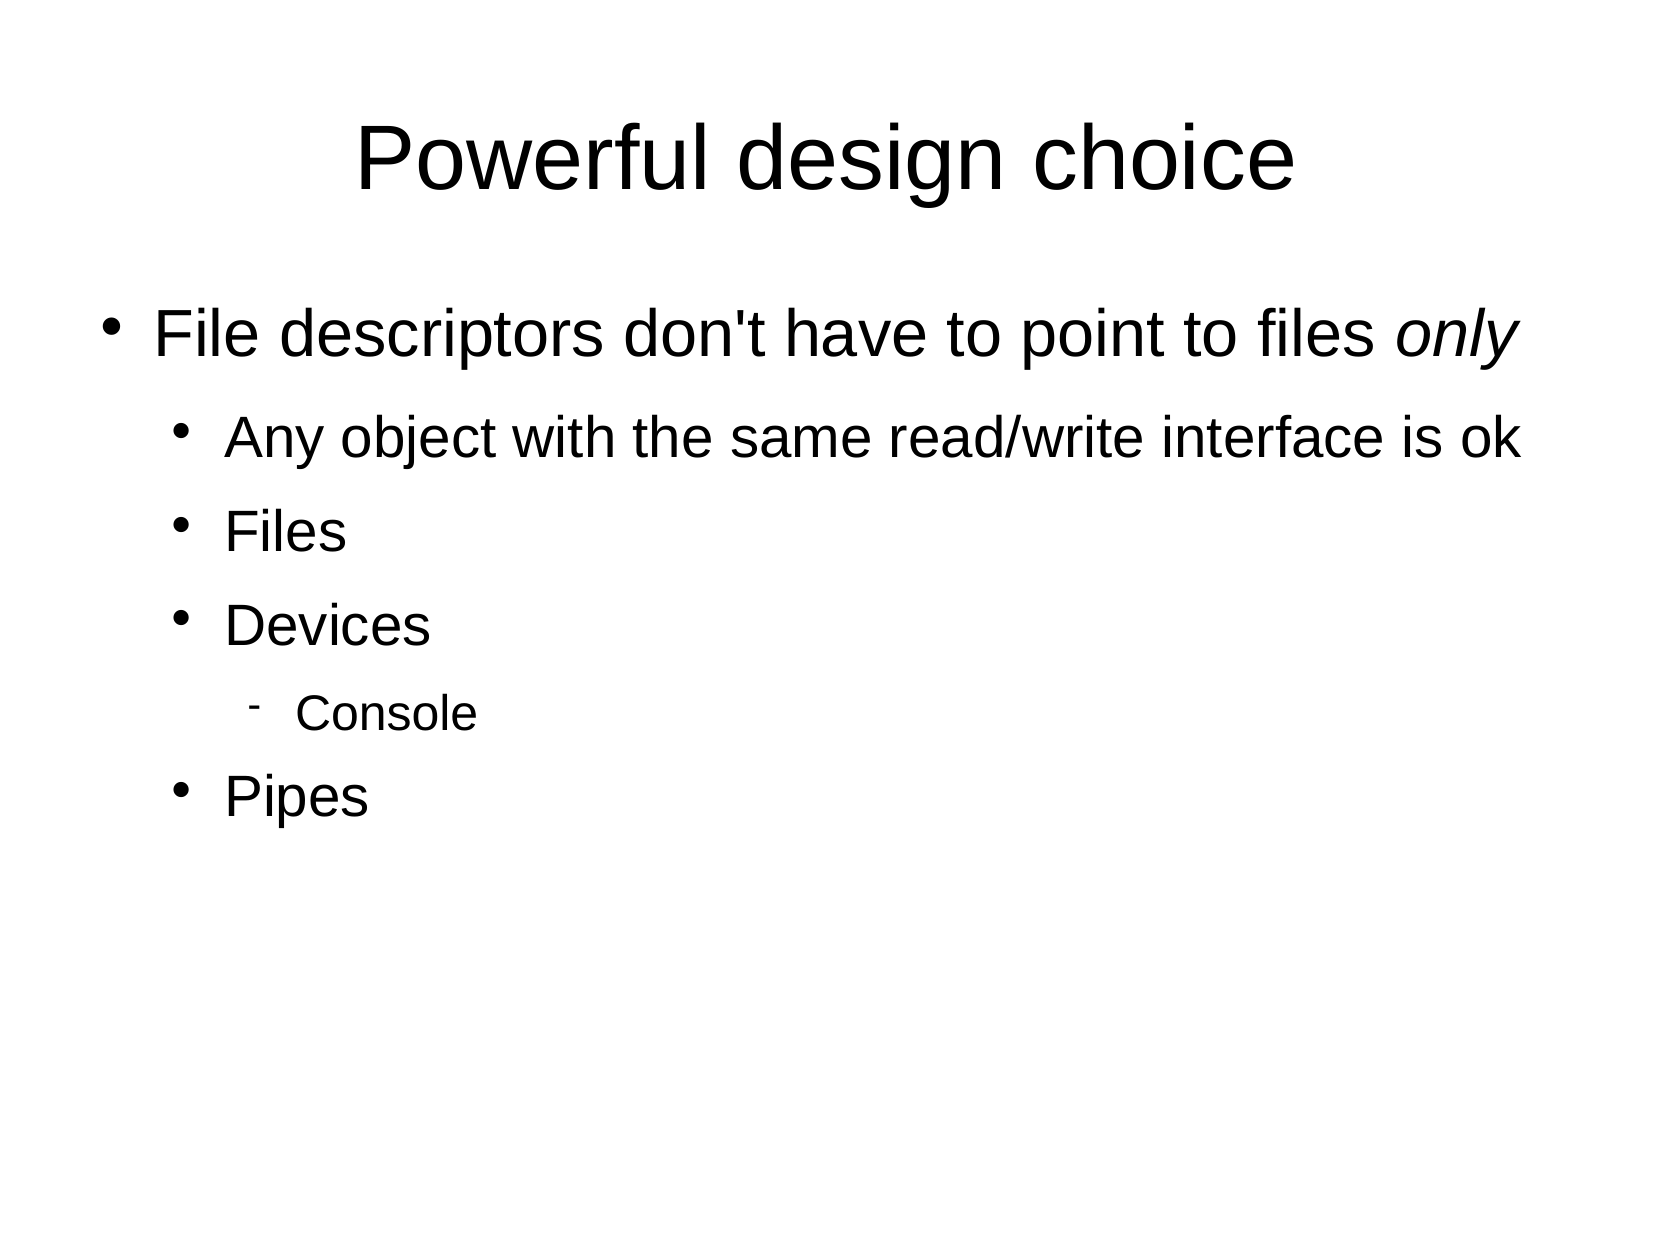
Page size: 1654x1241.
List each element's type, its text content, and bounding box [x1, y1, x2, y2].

list File descriptors don't have to point to files only Any object with the same read/write interface is ok Files Devices Console Pipes [82, 290, 1571, 1010]
title Powerful design choice [82, 49, 1571, 257]
